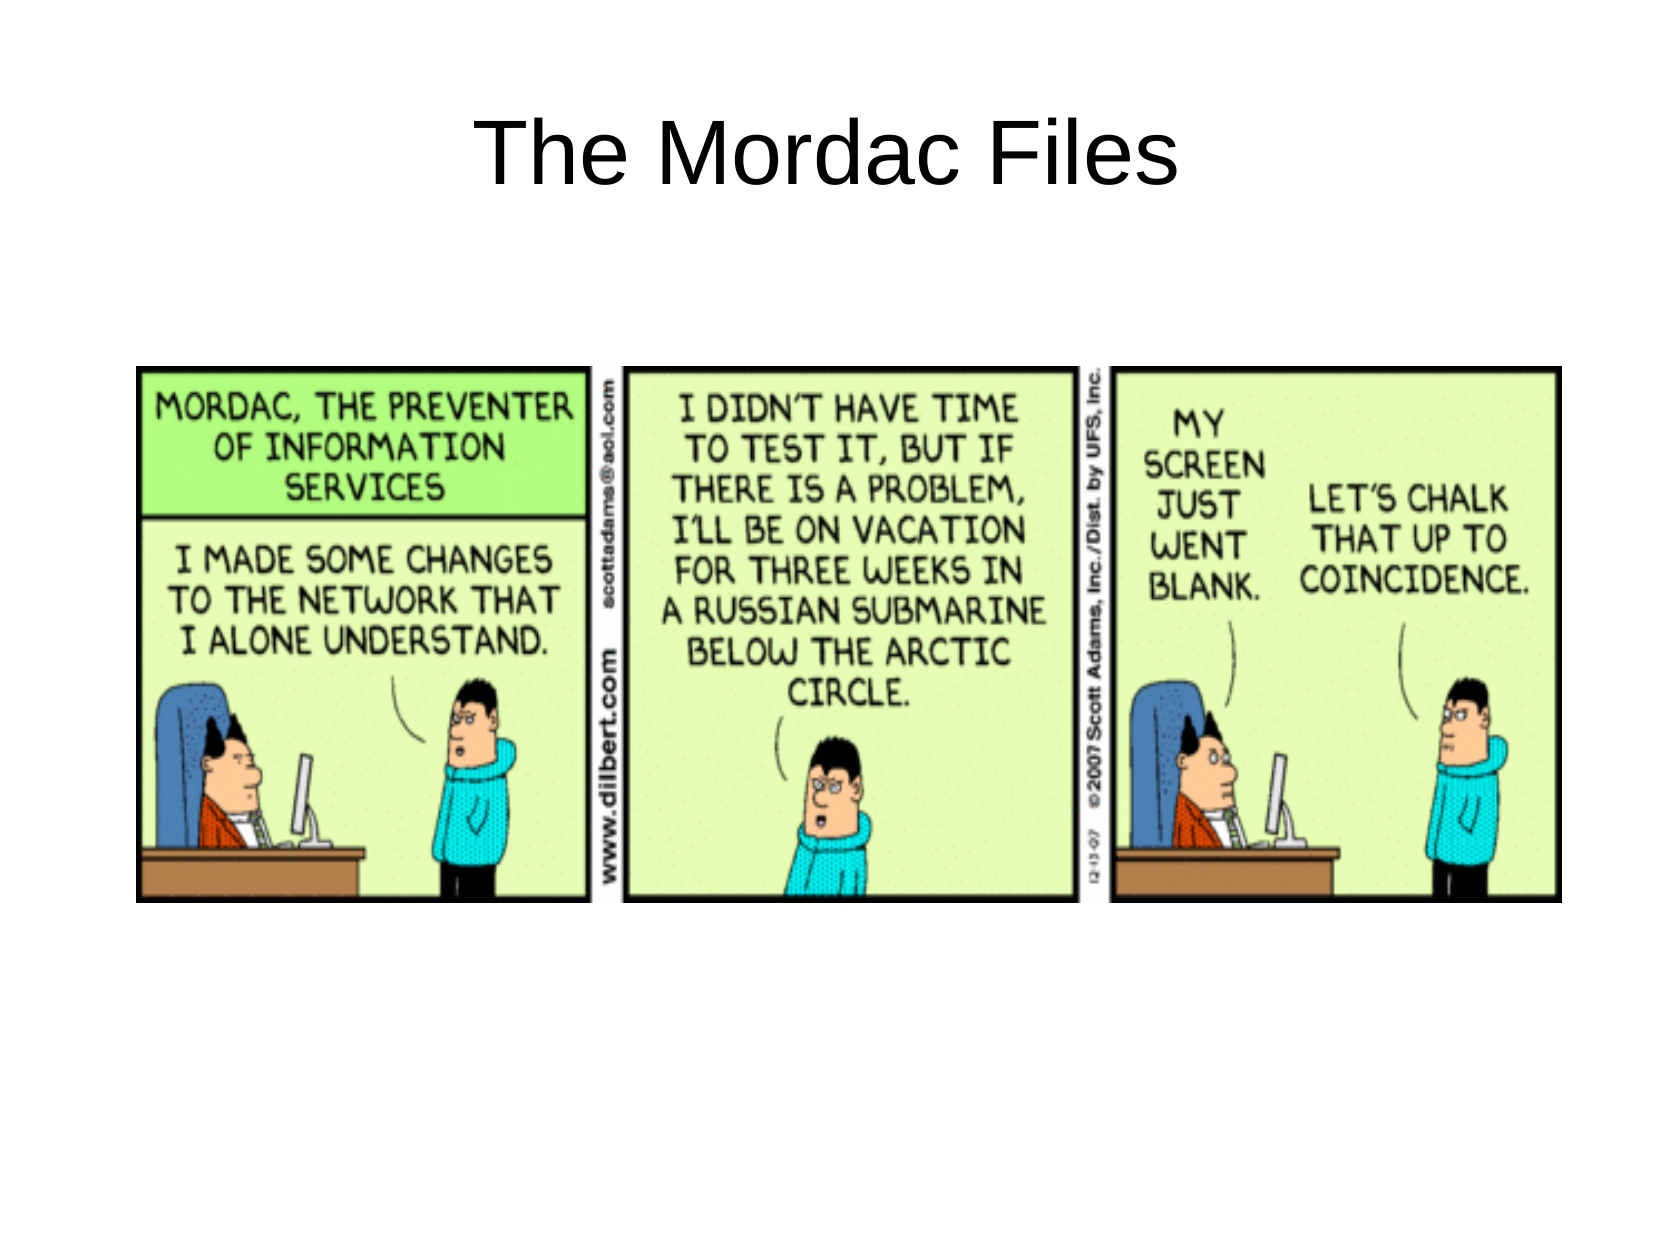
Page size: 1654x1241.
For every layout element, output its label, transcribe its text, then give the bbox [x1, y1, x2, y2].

picture [136, 366, 1562, 903]
title The Mordac Files [82, 56, 1571, 250]
